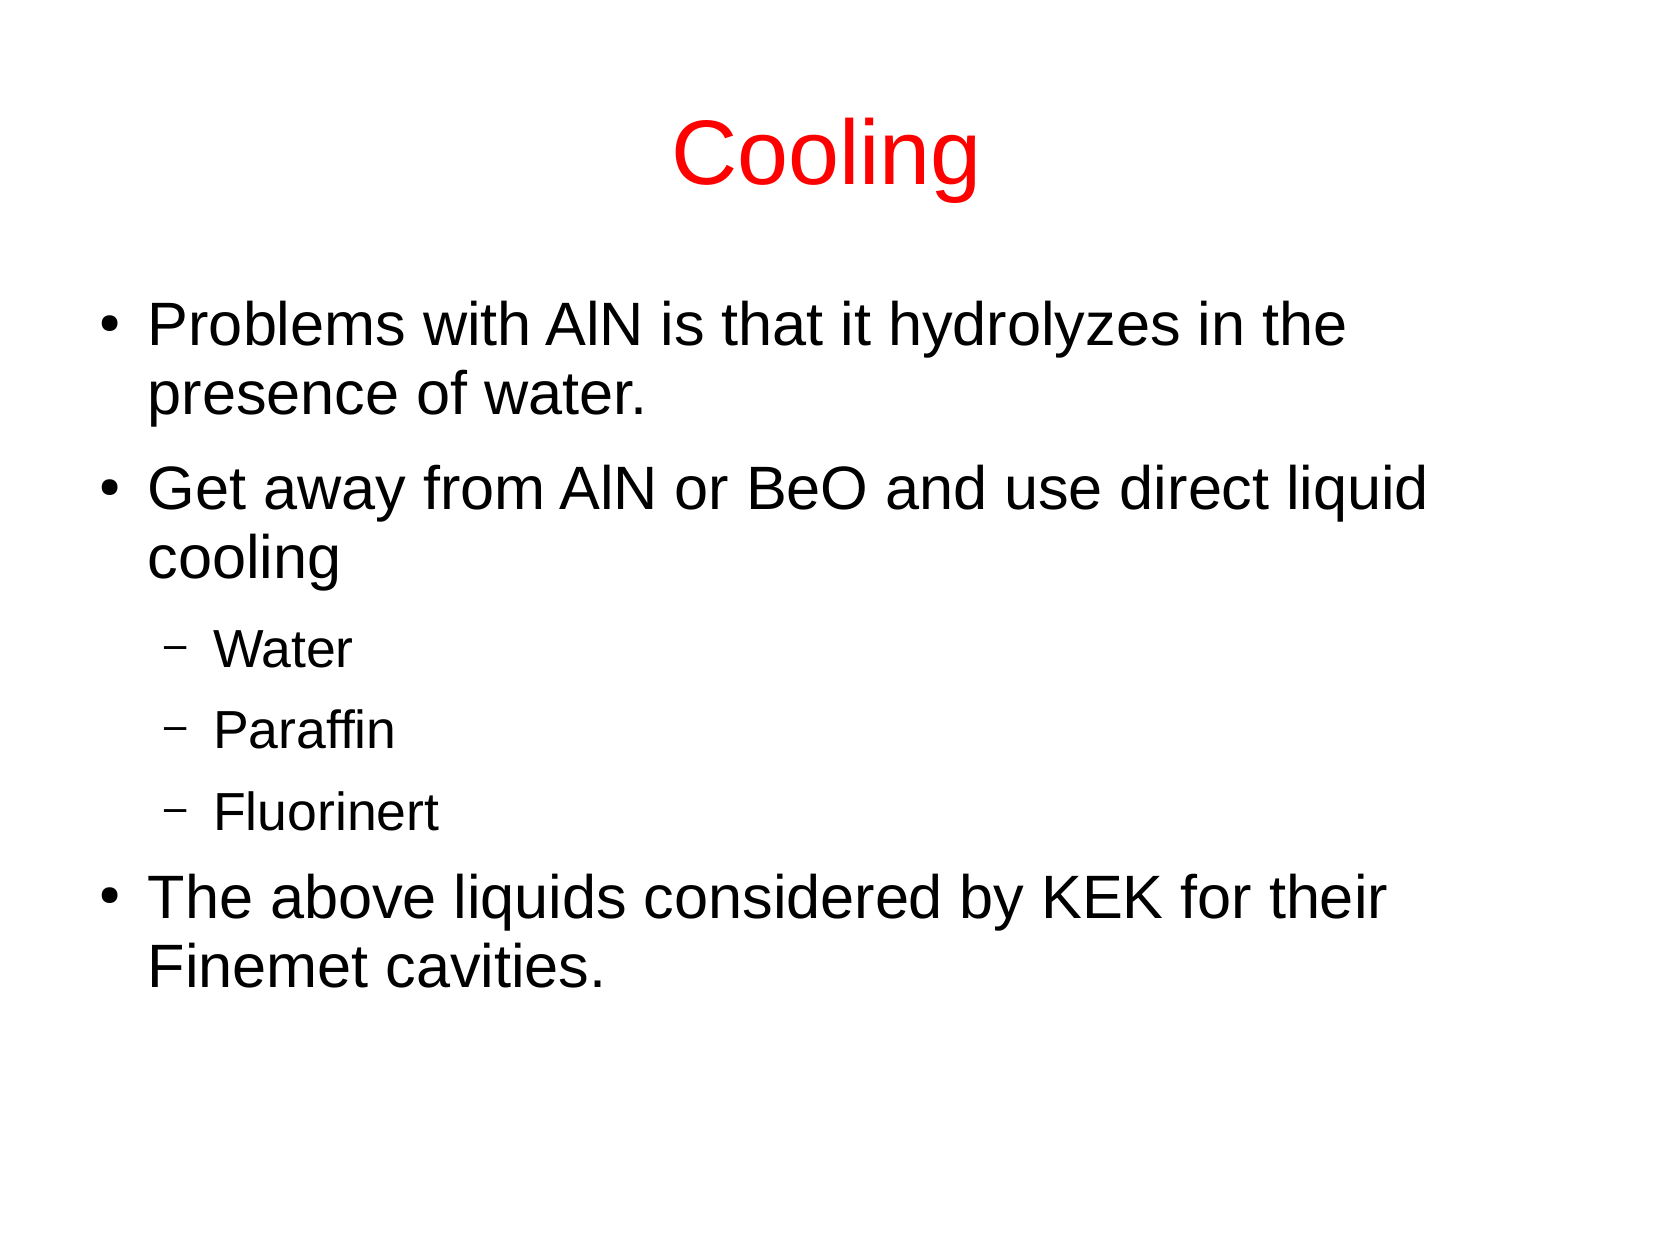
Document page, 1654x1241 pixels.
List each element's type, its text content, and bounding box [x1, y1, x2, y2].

title Cooling [82, 49, 1571, 257]
list Problems with AlN is that it hydrolyzes in the presence of water. Get away from AlN or BeO and use direct liquid cooling Water Paraffin Fluorinert The above liquids considered by KEK for their Finemet cavities. [82, 290, 1571, 1010]
